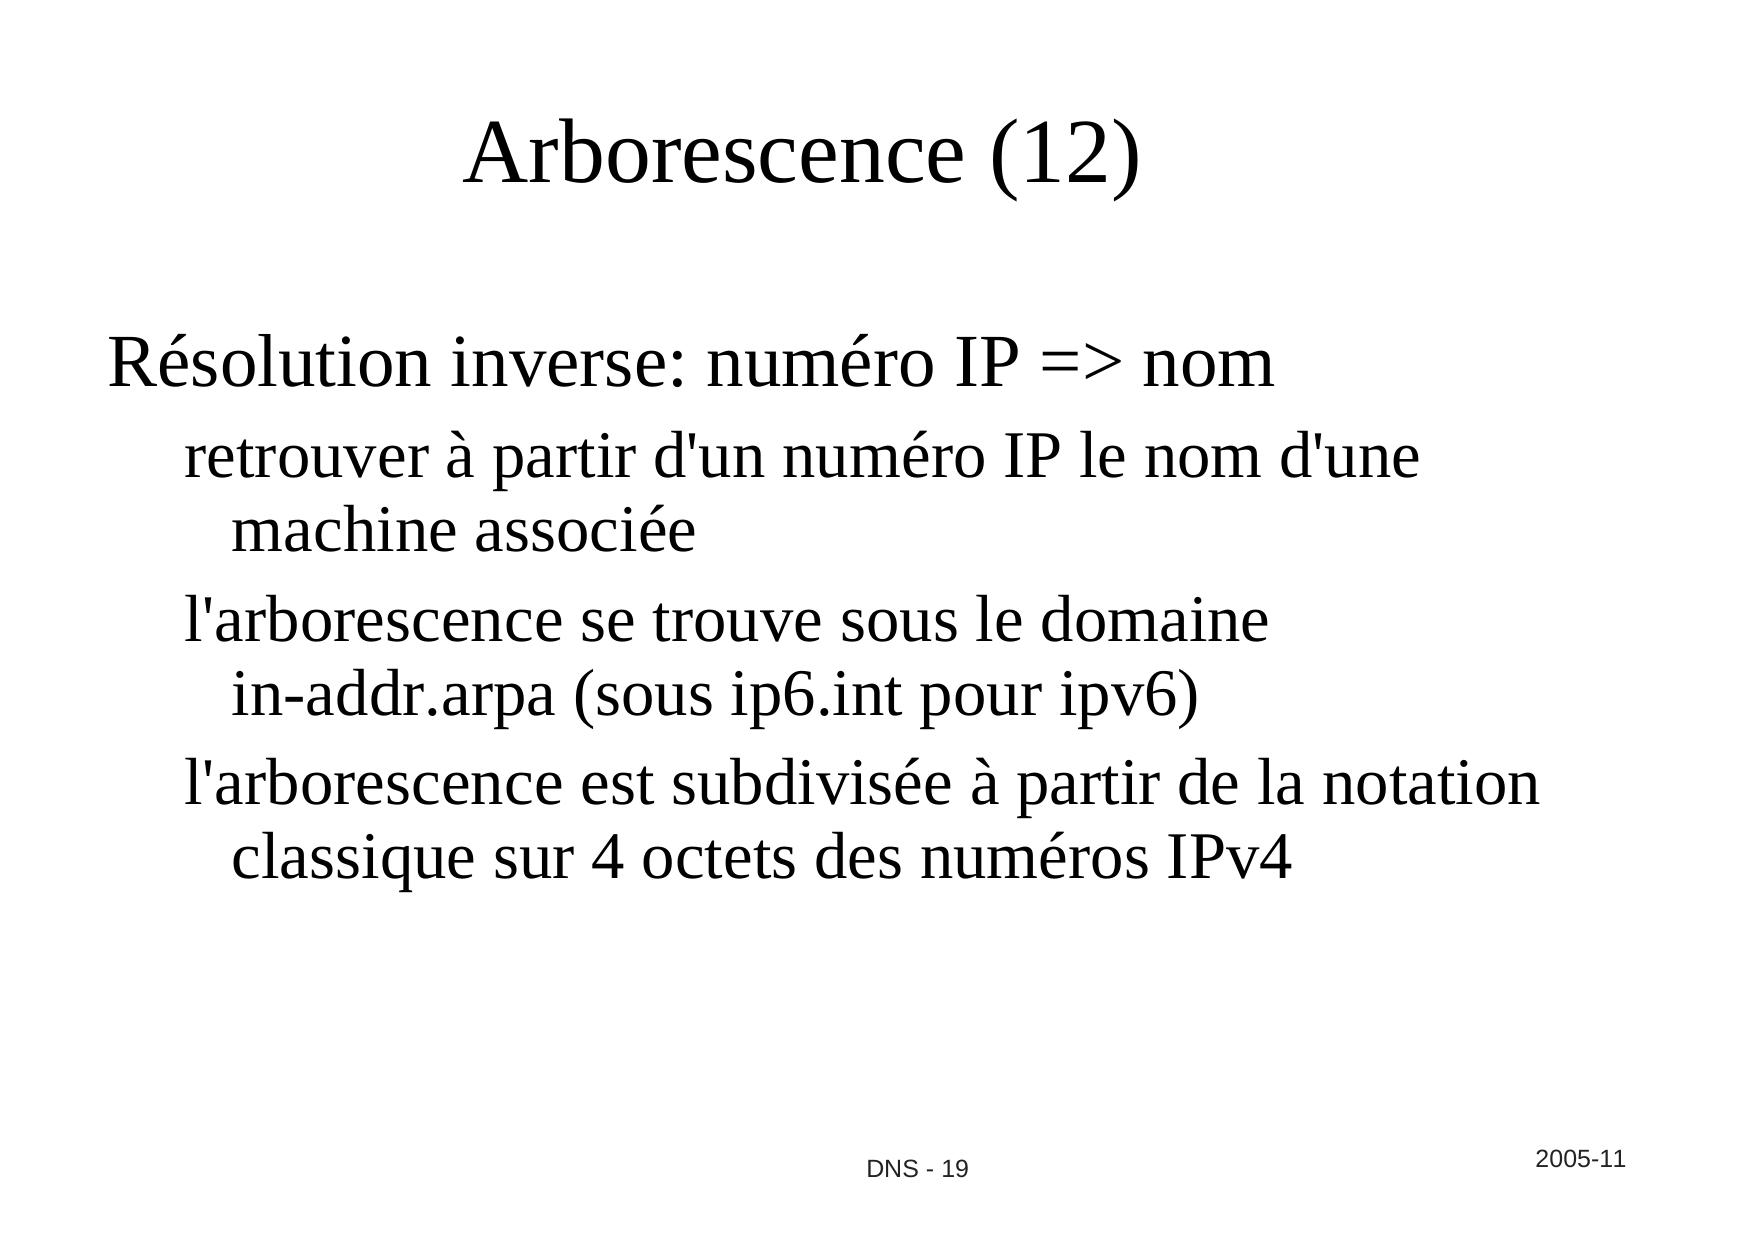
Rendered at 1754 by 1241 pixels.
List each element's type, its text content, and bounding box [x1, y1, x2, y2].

list Résolution inverse: numéro IP => nom retrouver à partir d'un numéro IP le nom d'une machine associée l'arborescence se trouve sous le domaine in-addr.arpa (sous ip6.int pour ipv6) l'arborescence est subdivisée à partir de la notation classique sur 4 octets des numéros IPv4 [74, 312, 1636, 988]
title Arborescence (12) [112, 57, 1494, 246]
